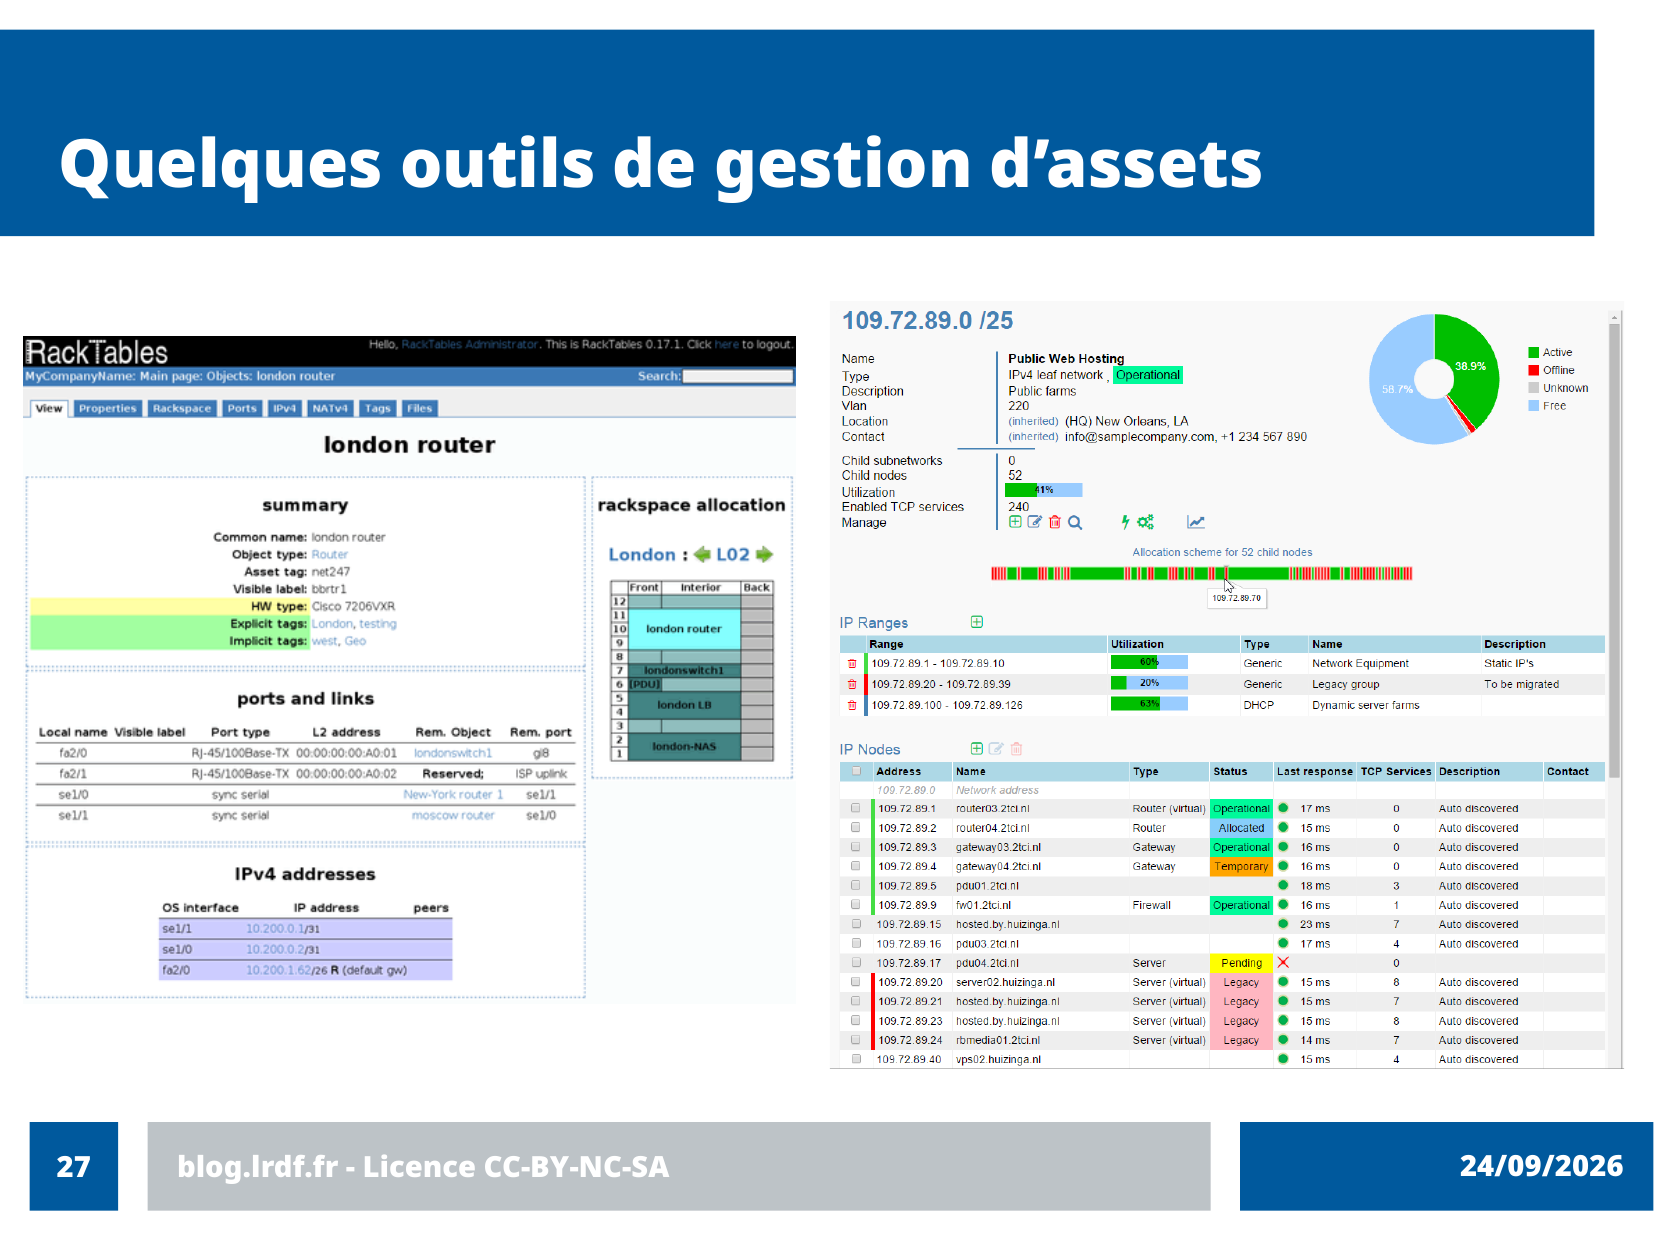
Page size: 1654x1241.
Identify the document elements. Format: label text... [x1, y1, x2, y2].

picture [23, 336, 796, 1004]
picture [829, 301, 1625, 1069]
title Quelques outils de gestion d’assets [59, 59, 1595, 207]
